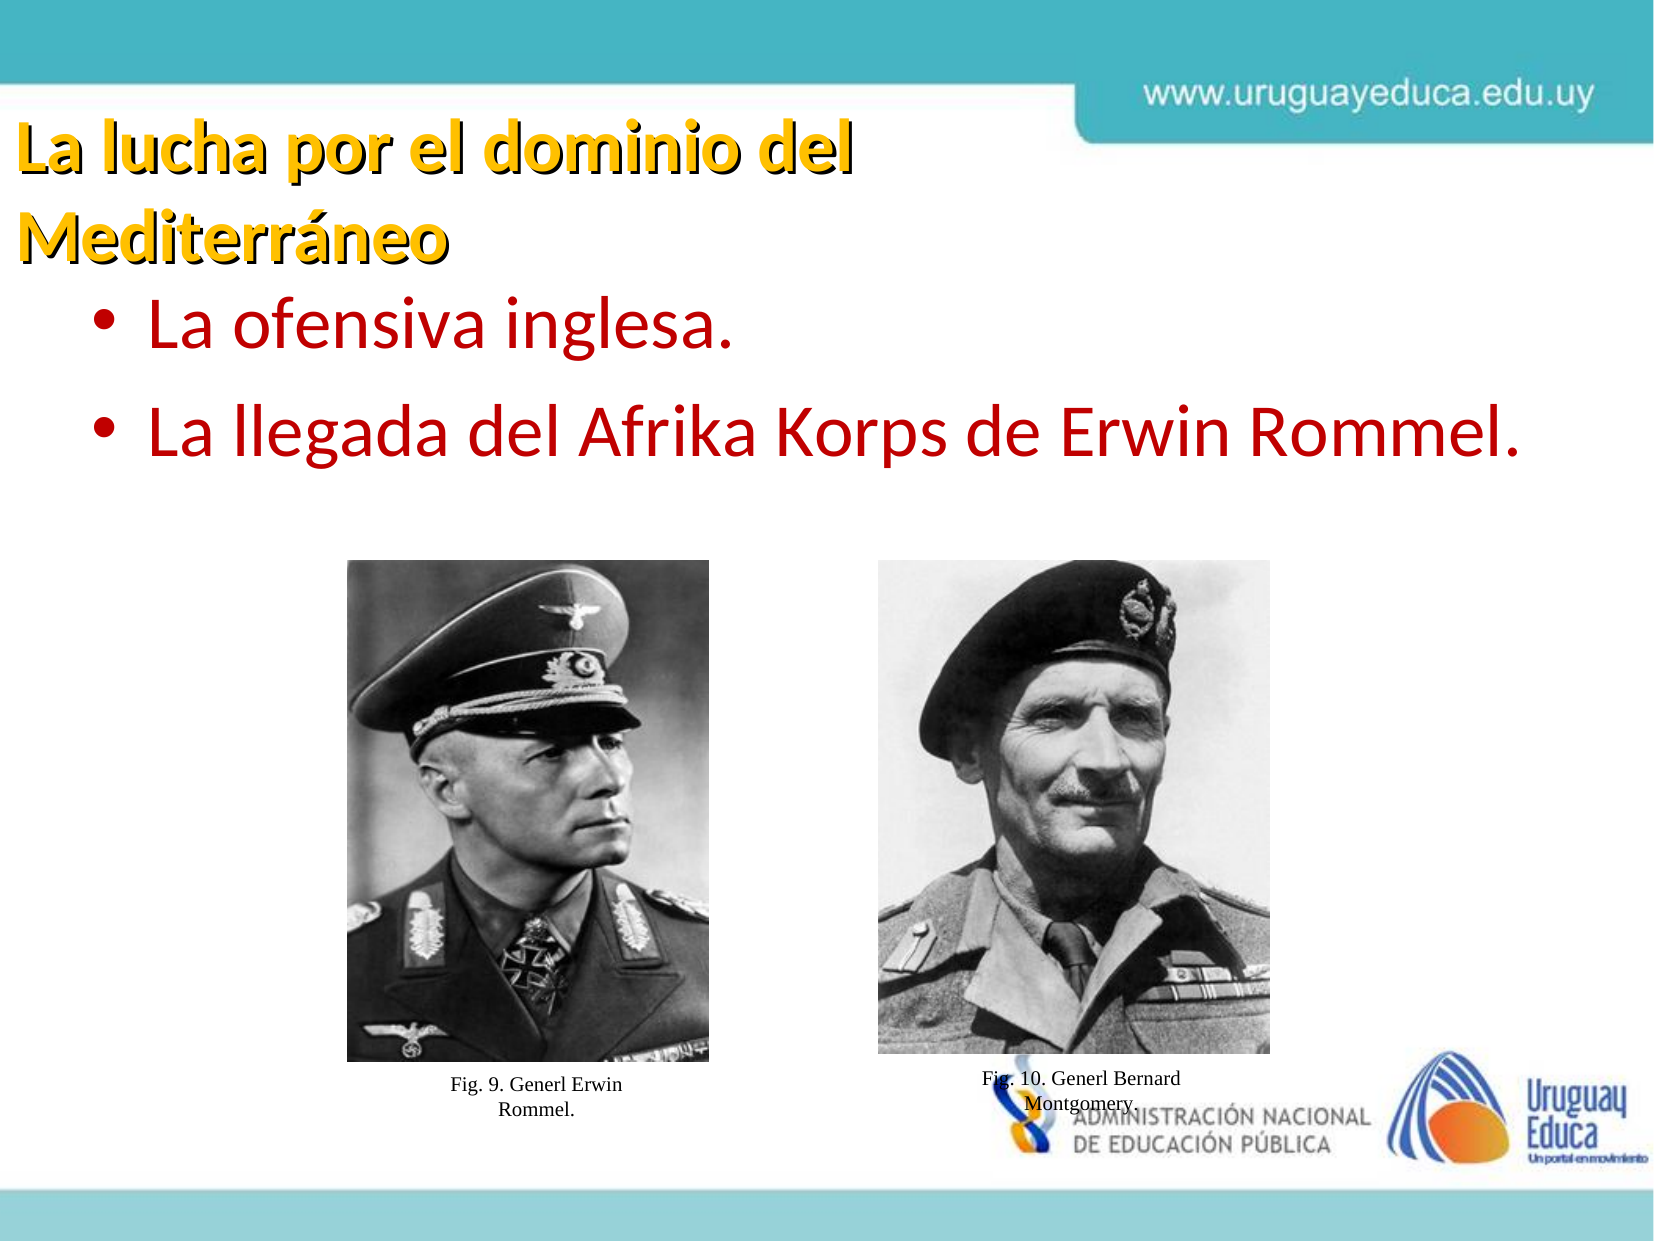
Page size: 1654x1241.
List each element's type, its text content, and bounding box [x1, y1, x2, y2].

list La ofensiva inglesa. La llegada del Afrika Korps de Erwin Rommel. [76, 265, 1565, 1085]
text_box Fig. 9. Generl Erwin Rommel. [435, 1062, 709, 1128]
picture [347, 560, 709, 1062]
text_box Fig. 10. Generl Bernard Montgomery. [967, 1057, 1241, 1123]
picture [878, 560, 1270, 1054]
title La lucha por el dominio del Mediterráneo [0, 88, 1055, 284]
picture [0, 0, 1654, 1241]
